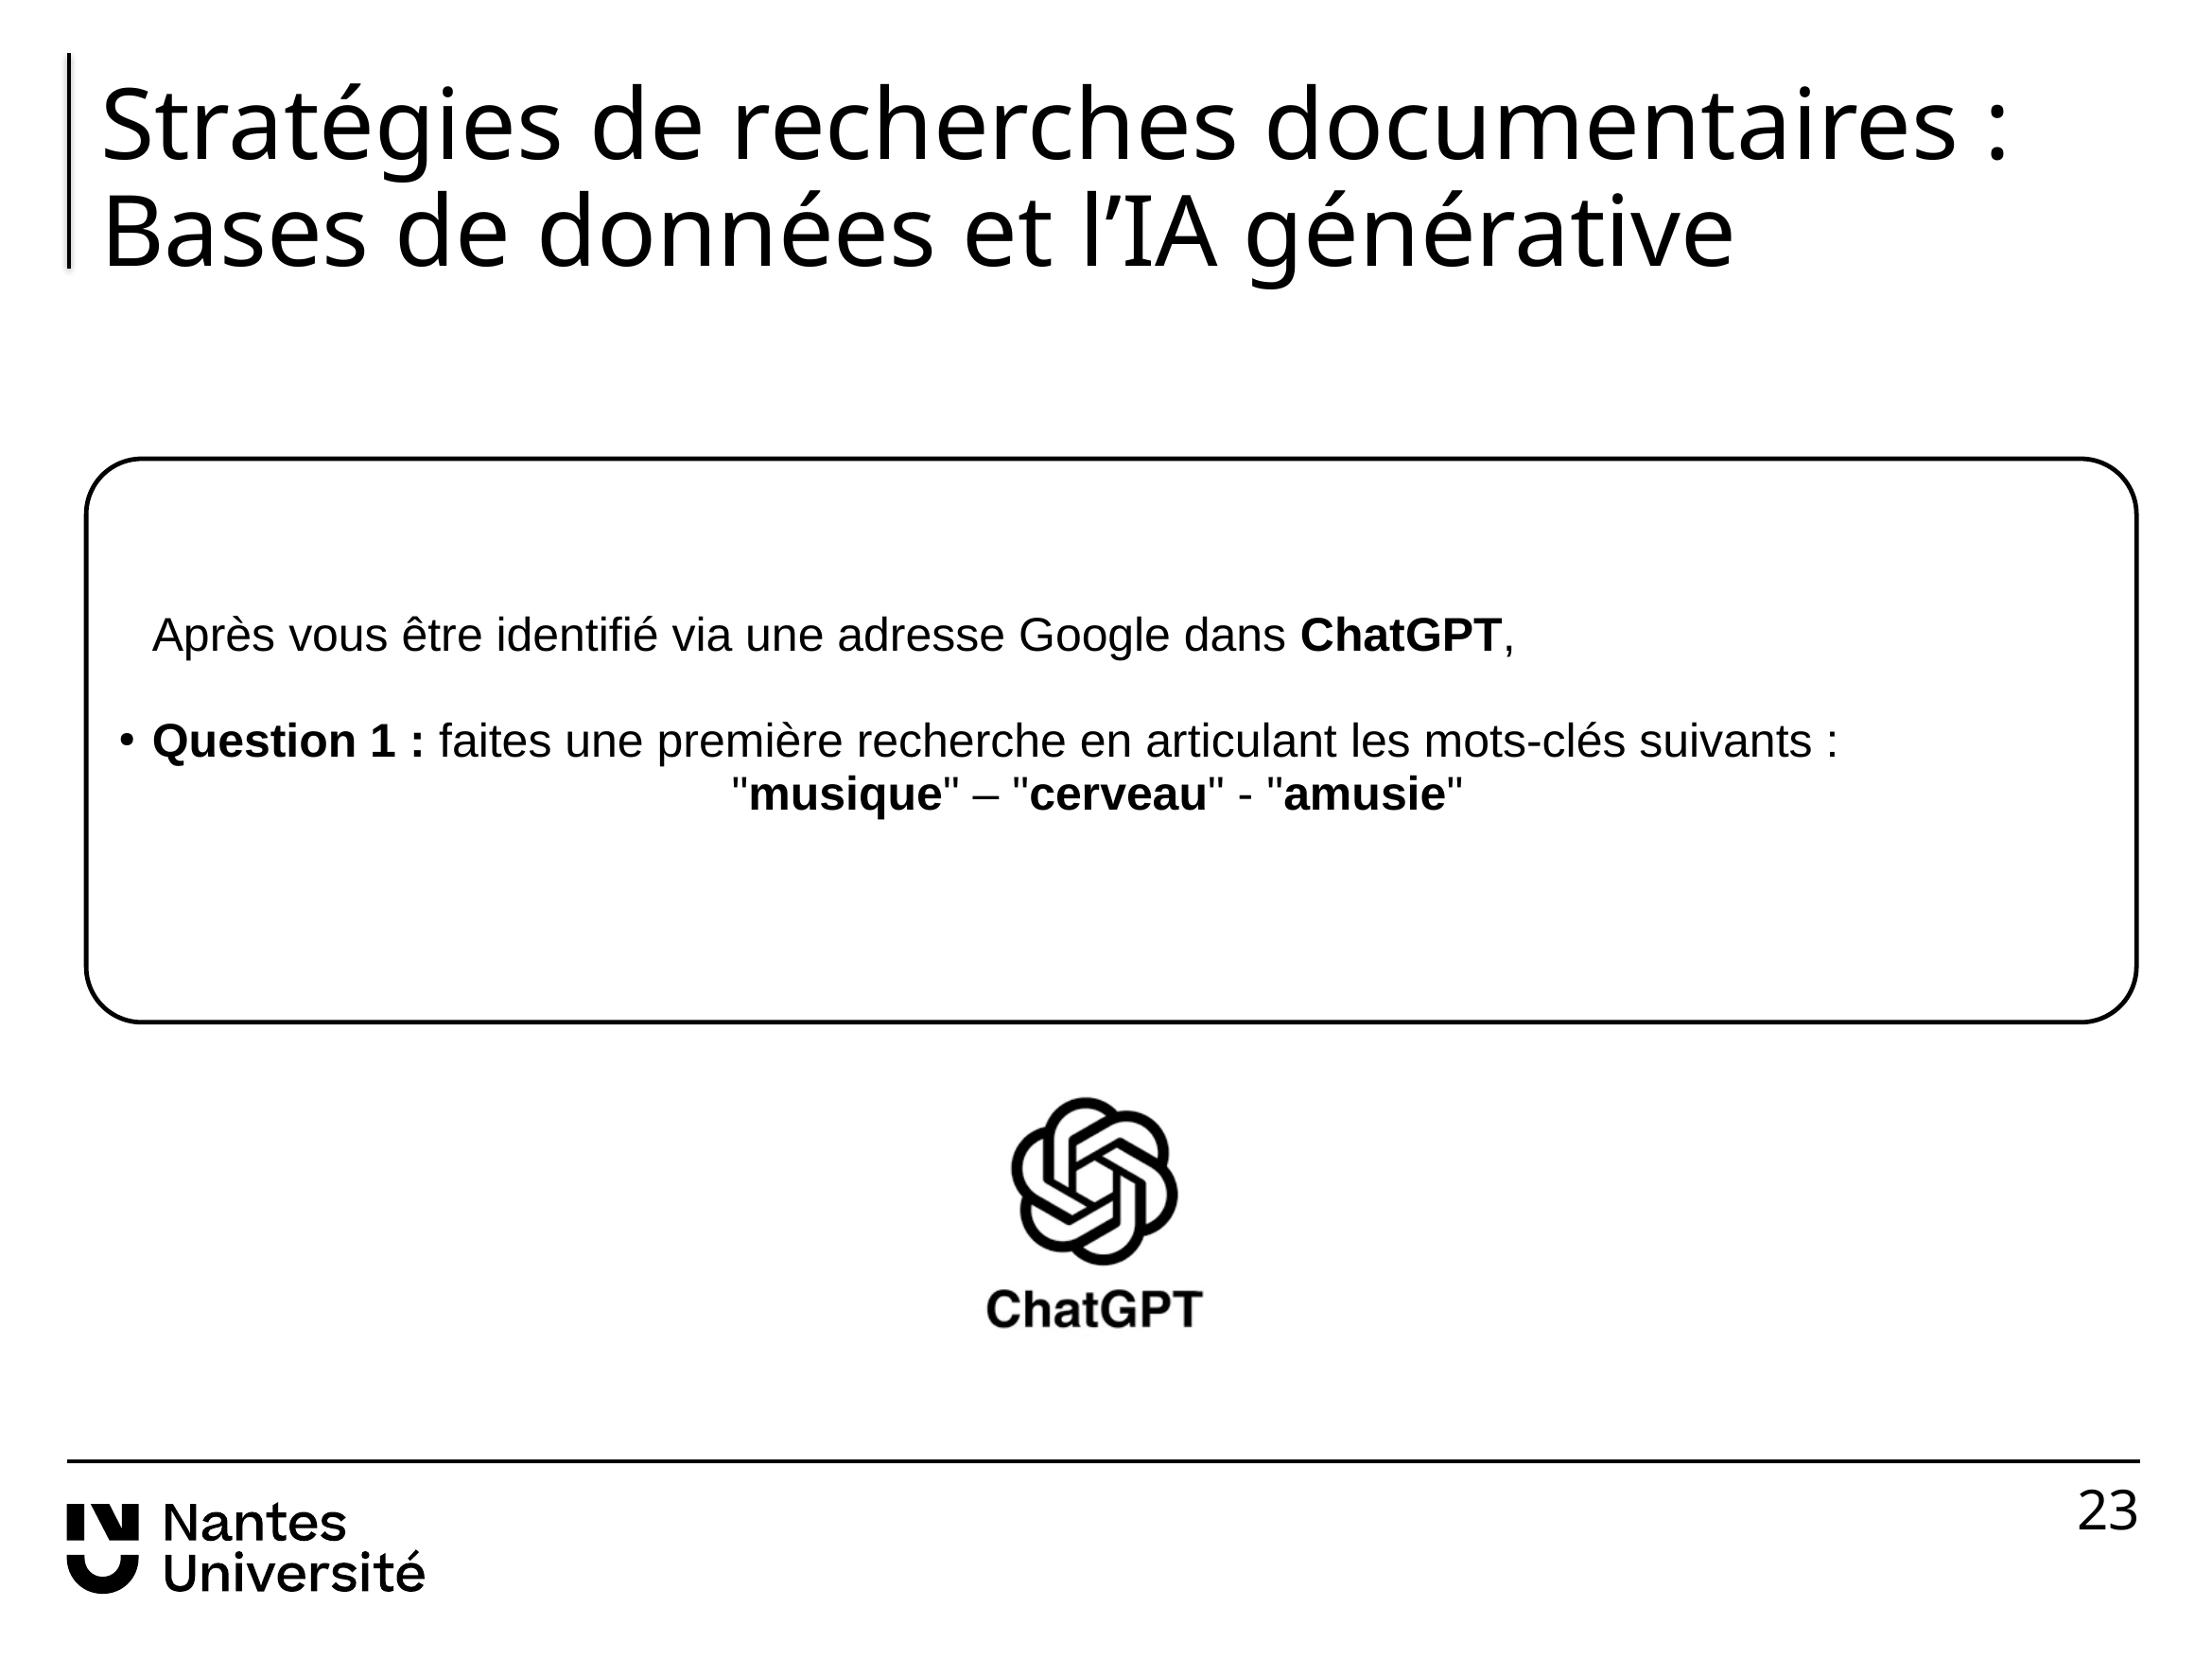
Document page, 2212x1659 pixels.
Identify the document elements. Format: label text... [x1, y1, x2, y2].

title Stratégies de recherches documentaires : Bases de données et l’IA générative [100, 106, 2023, 256]
slide_number <numéro> [1815, 1478, 2140, 1546]
picture [942, 1065, 1245, 1369]
text_box Après vous être identifié via une adresse Google dans ChatGPT, Question 1 : faites une première recherche en articulant les mots-clés suivants : "musique" – "cerveau" - "amusie" [86, 459, 2137, 1022]
